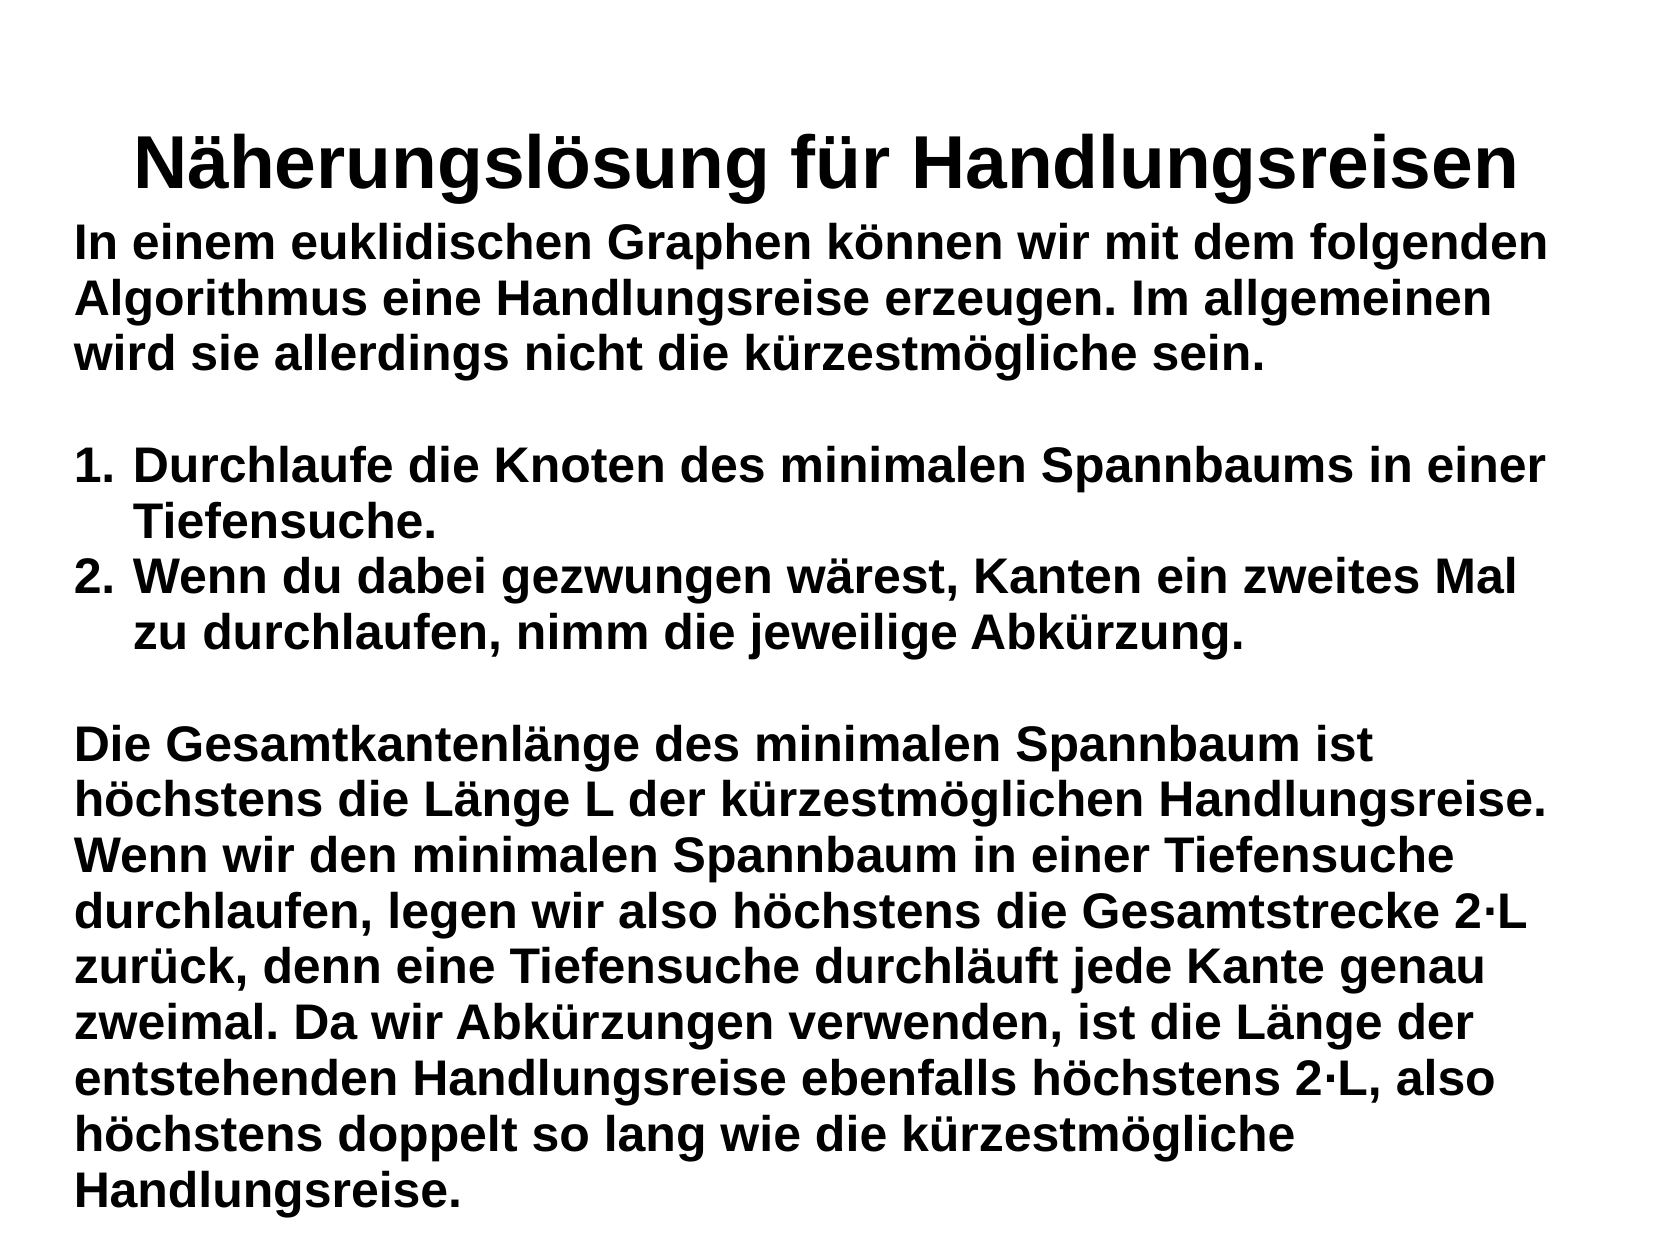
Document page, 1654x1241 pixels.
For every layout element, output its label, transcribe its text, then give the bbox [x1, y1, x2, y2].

text_box In einem euklidischen Graphen können wir mit dem folgenden Algorithmus eine Handlungsreise erzeugen. Im allgemeinen wird sie allerdings nicht die kürzestmögliche sein. Durchlaufe die Knoten des minimalen Spannbaums in einer Tiefensuche. Wenn du dabei gezwungen wärest, Kanten ein zweites Mal zu durchlaufen, nimm die jeweilige Abkürzung. Die Gesamtkantenlänge des minimalen Spannbaum ist höchstens die Länge L der kürzestmöglichen Handlungsreise. Wenn wir den minimalen Spannbaum in einer Tiefensuche durchlaufen, legen wir also höchstens die Gesamtstrecke 2∙L zurück, denn eine Tiefensuche durchläuft jede Kante genau zweimal. Da wir Abkürzungen verwenden, ist die Länge der entstehenden Handlungsreise ebenfalls höchstens 2∙L, also höchstens doppelt so lang wie die kürzestmögliche Handlungsreise. [59, 206, 1595, 1241]
title Näherungslösung für Handlungsreisen [88, 88, 1565, 206]
